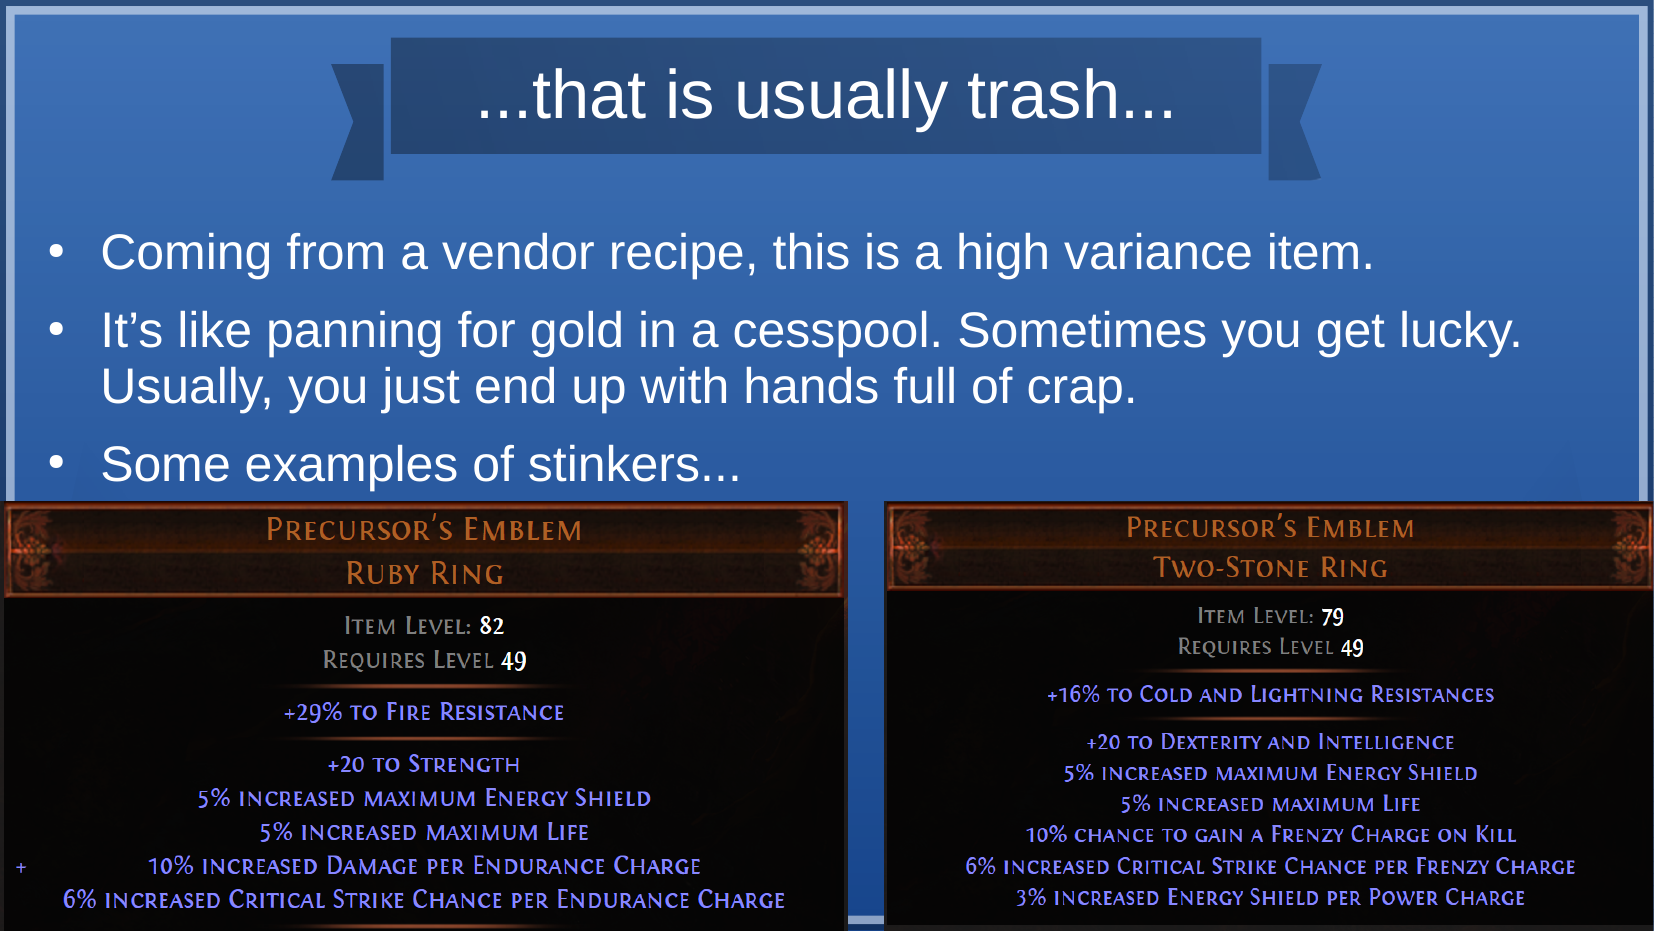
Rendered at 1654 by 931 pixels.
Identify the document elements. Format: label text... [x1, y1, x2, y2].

title ...that is usually trash... [389, 35, 1264, 154]
list Coming from a vendor recipe, this is a high variance item. It’s like panning for gold in a cesspool. Sometimes you get lucky. Usually, you just end up with hands full of crap. Some examples of stinkers... [29, 224, 1625, 502]
picture [0, 501, 848, 931]
picture [884, 501, 1654, 931]
